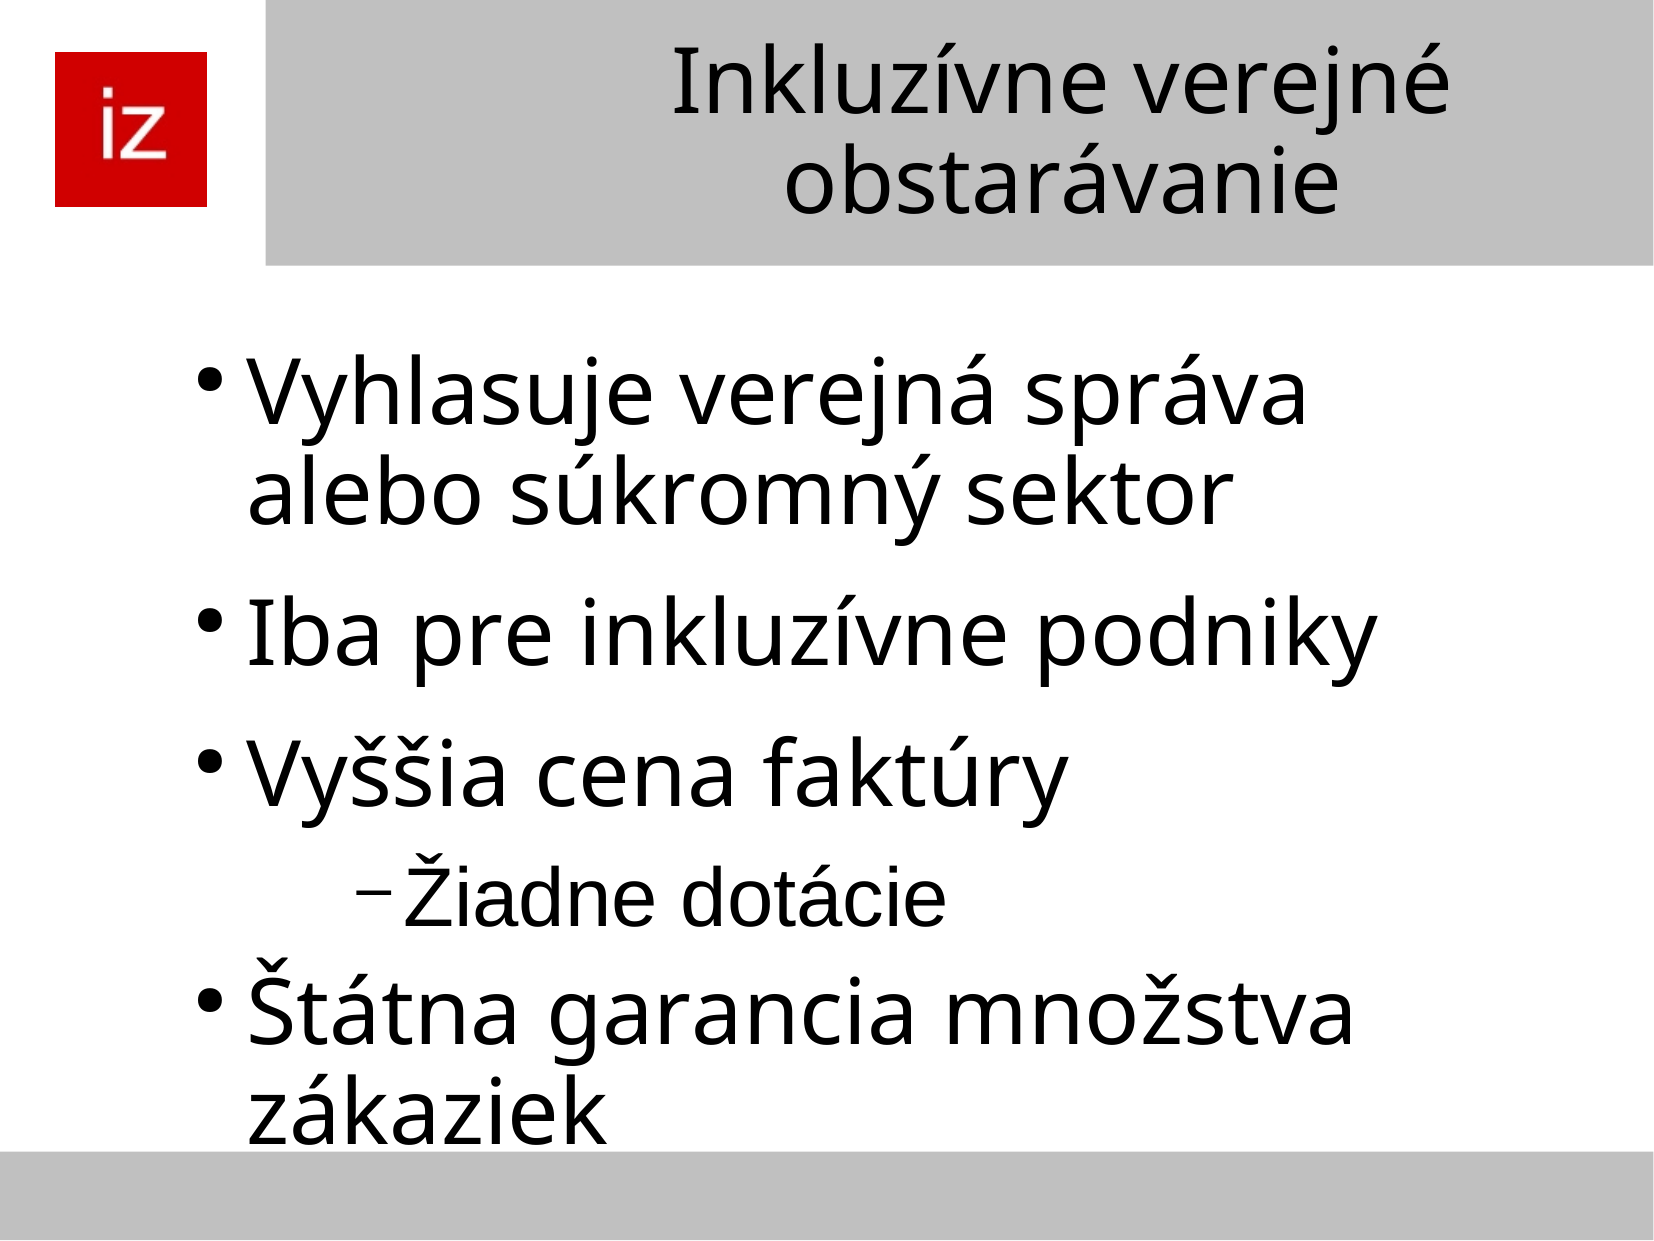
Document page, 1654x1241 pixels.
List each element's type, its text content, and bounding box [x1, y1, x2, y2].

picture [55, 52, 207, 207]
list Vyhlasuje verejná správa alebo súkromný sektor Iba pre inkluzívne podniky Vyššia cena faktúry Žiadne dotácie Štátna garancia množstva zákaziek [121, 344, 1533, 1126]
title Inkluzívne verejné obstarávanie [561, 29, 1565, 237]
